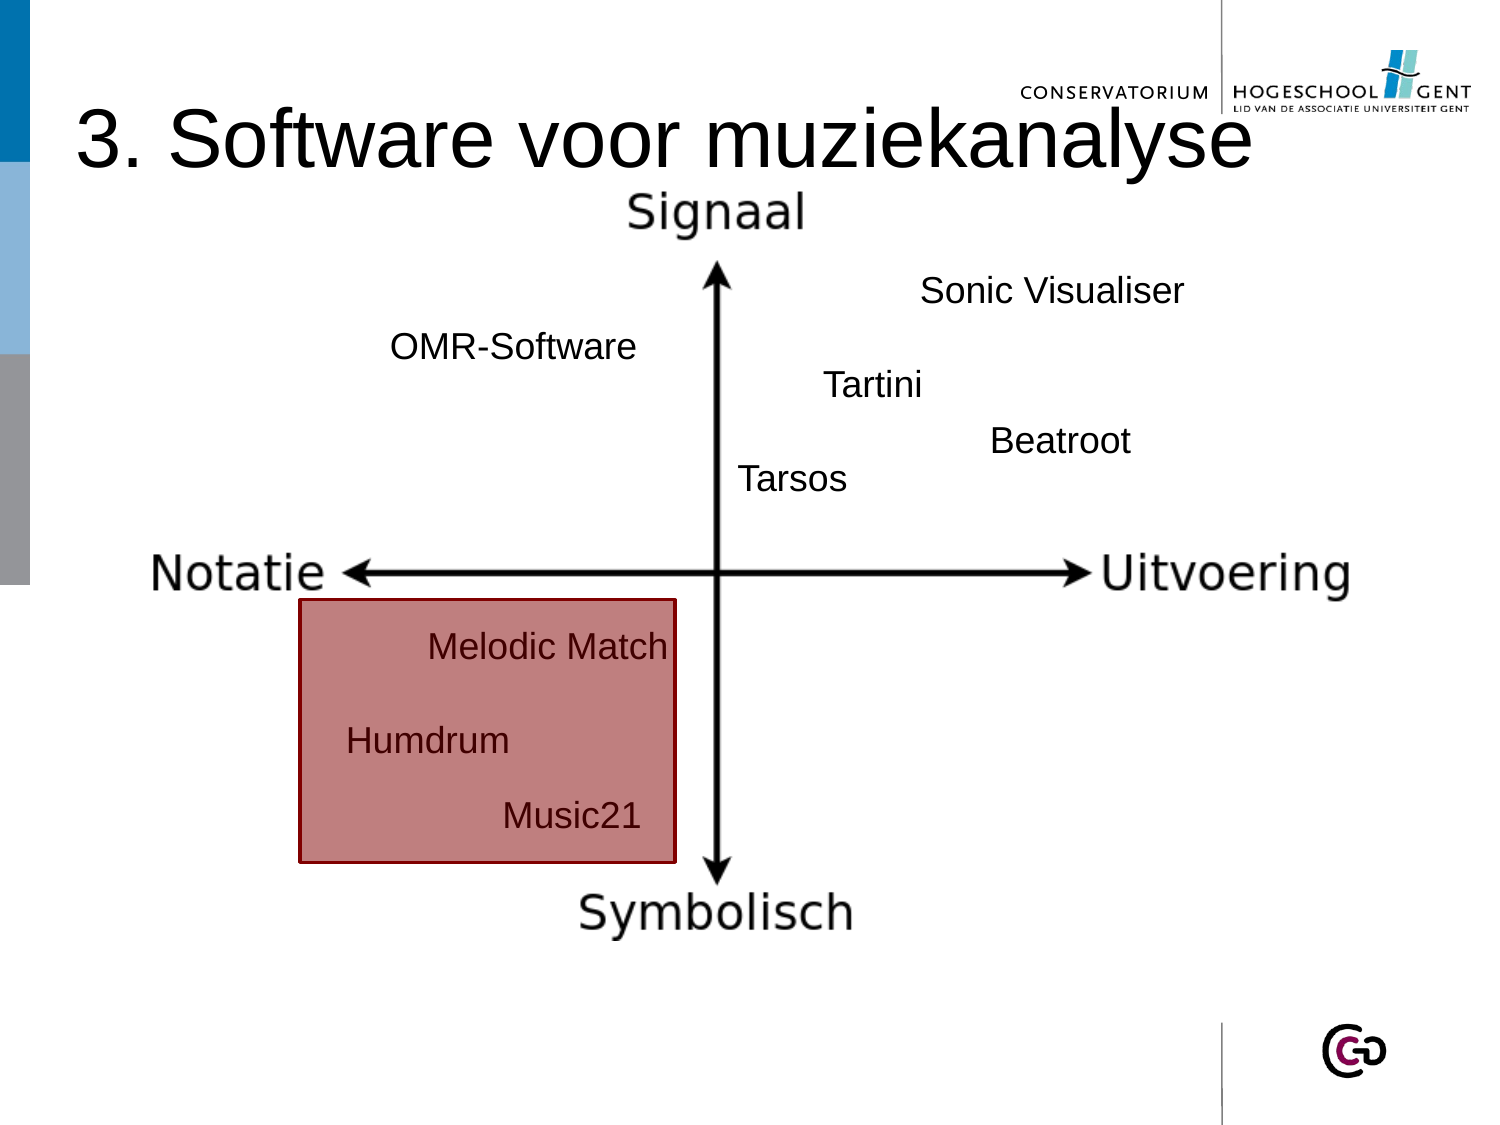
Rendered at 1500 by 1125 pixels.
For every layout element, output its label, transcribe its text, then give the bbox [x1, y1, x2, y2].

picture [0, 162, 30, 585]
picture [1403, 50, 1471, 112]
text_box [300, 599, 676, 863]
title 3. Software voor muziekanalyse [75, 52, 1425, 226]
text_box Beatroot [975, 412, 1147, 470]
picture [1298, 1011, 1410, 1090]
text_box Melodic Match [676, 618, 684, 676]
text_box Tartini [808, 355, 938, 413]
text_box OMR-Software [375, 318, 653, 376]
text_box Sonic Visualiser [905, 262, 1201, 320]
text_box Tarsos [722, 450, 863, 507]
picture [149, 184, 1352, 941]
